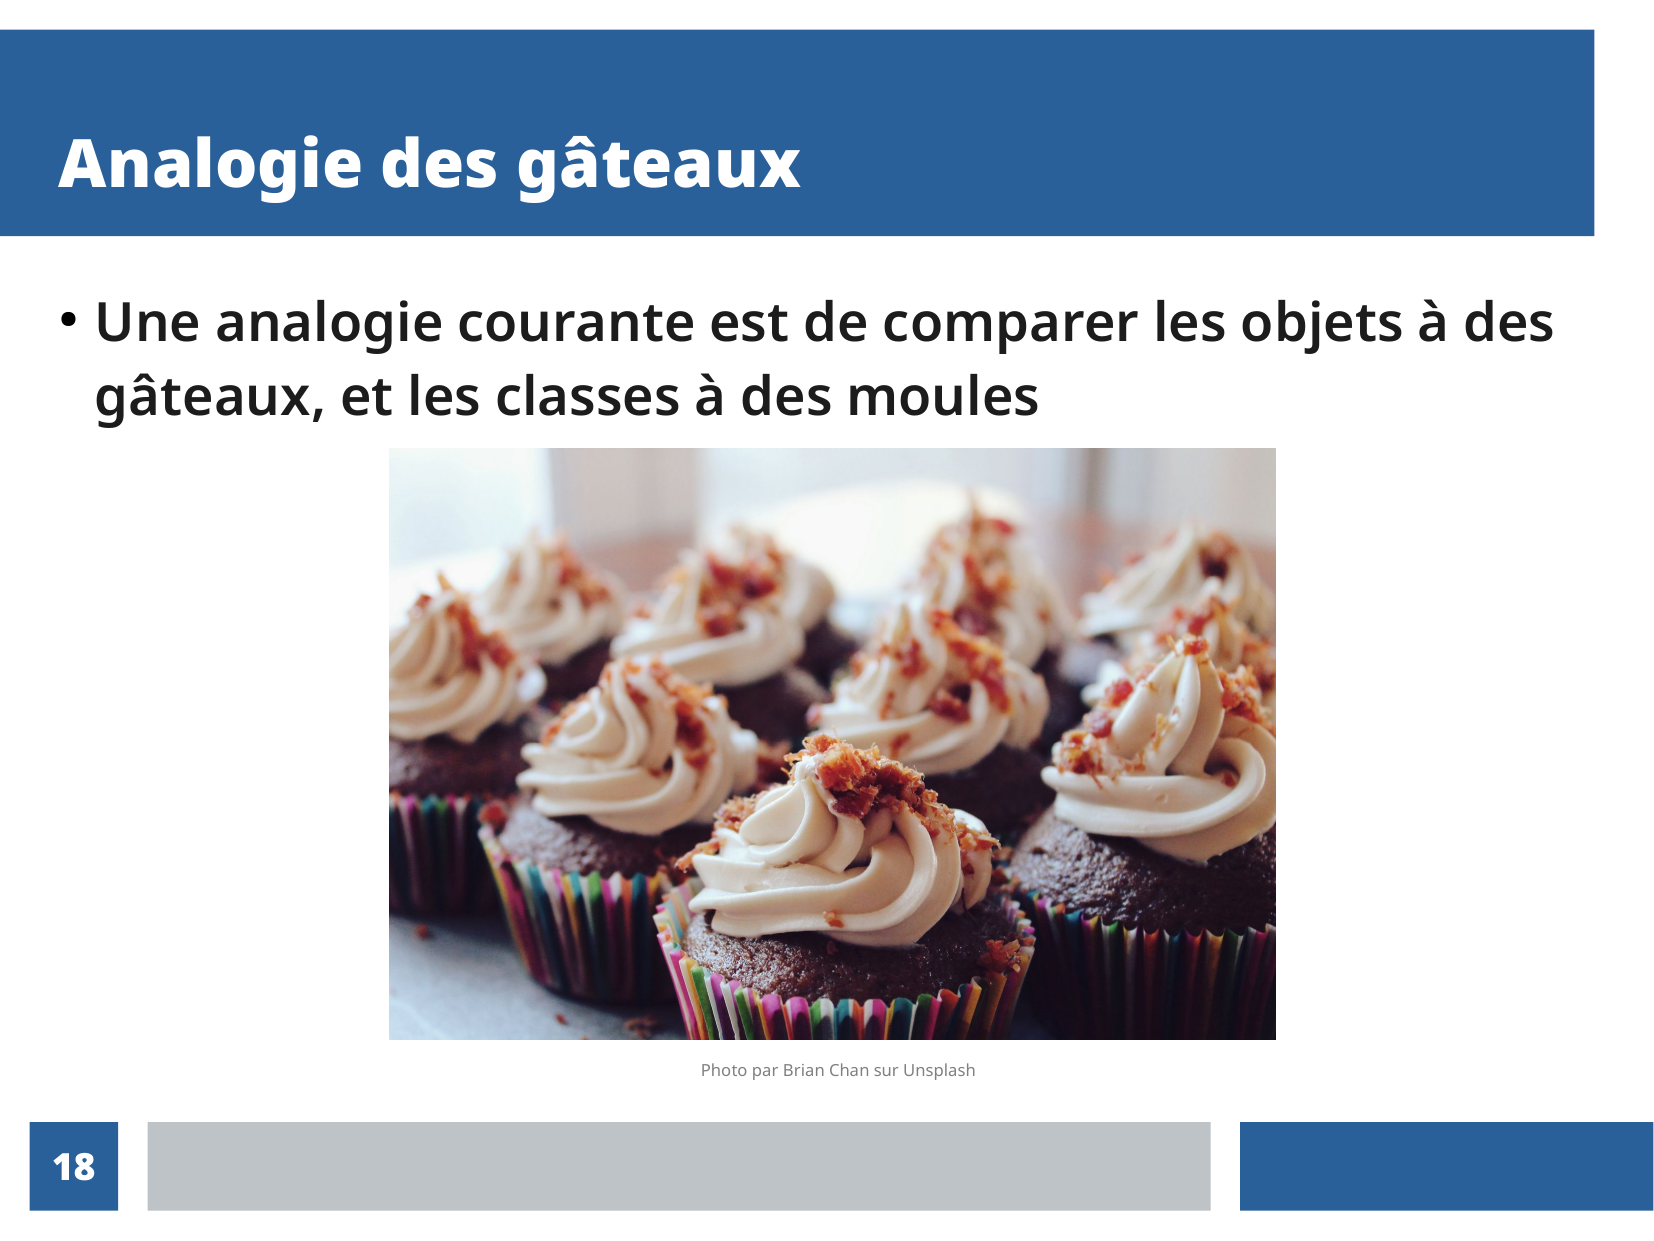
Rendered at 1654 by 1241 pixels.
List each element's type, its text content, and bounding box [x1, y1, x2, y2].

list Une analogie courante est de comparer les objets à des gâteaux, et les classes à des moules [59, 283, 1565, 443]
text_box Photo par Brian Chan sur Unsplash [389, 1051, 1288, 1090]
picture [389, 448, 1276, 1040]
title Analogie des gâteaux [59, 59, 1595, 207]
